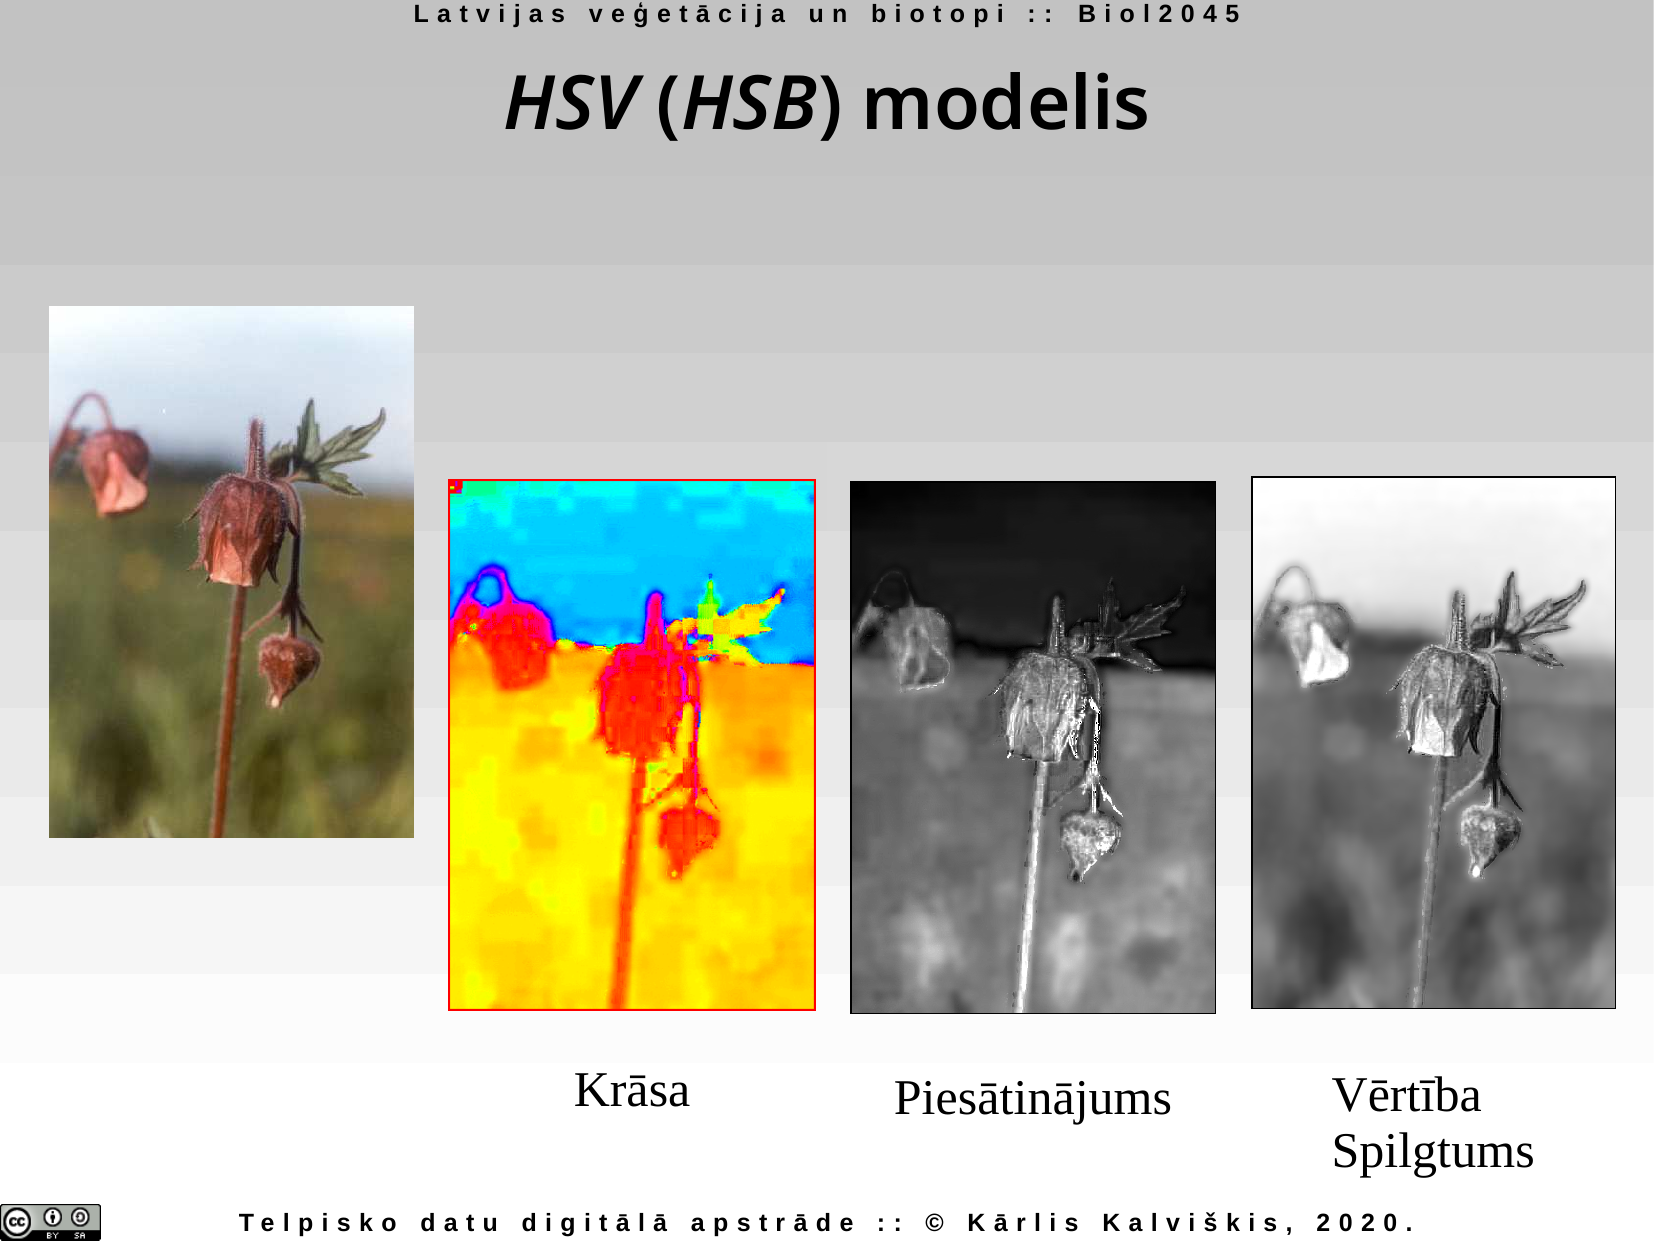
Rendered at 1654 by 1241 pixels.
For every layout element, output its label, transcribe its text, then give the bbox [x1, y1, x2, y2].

text_box Krāsa [573, 1062, 691, 1118]
title HSV (HSB) modelis [29, 49, 1625, 258]
text_box Vērtība Spilgtums [1331, 1067, 1535, 1178]
text_box Piesātinājums [893, 1069, 1173, 1126]
picture [0, 0, 1654, 1241]
